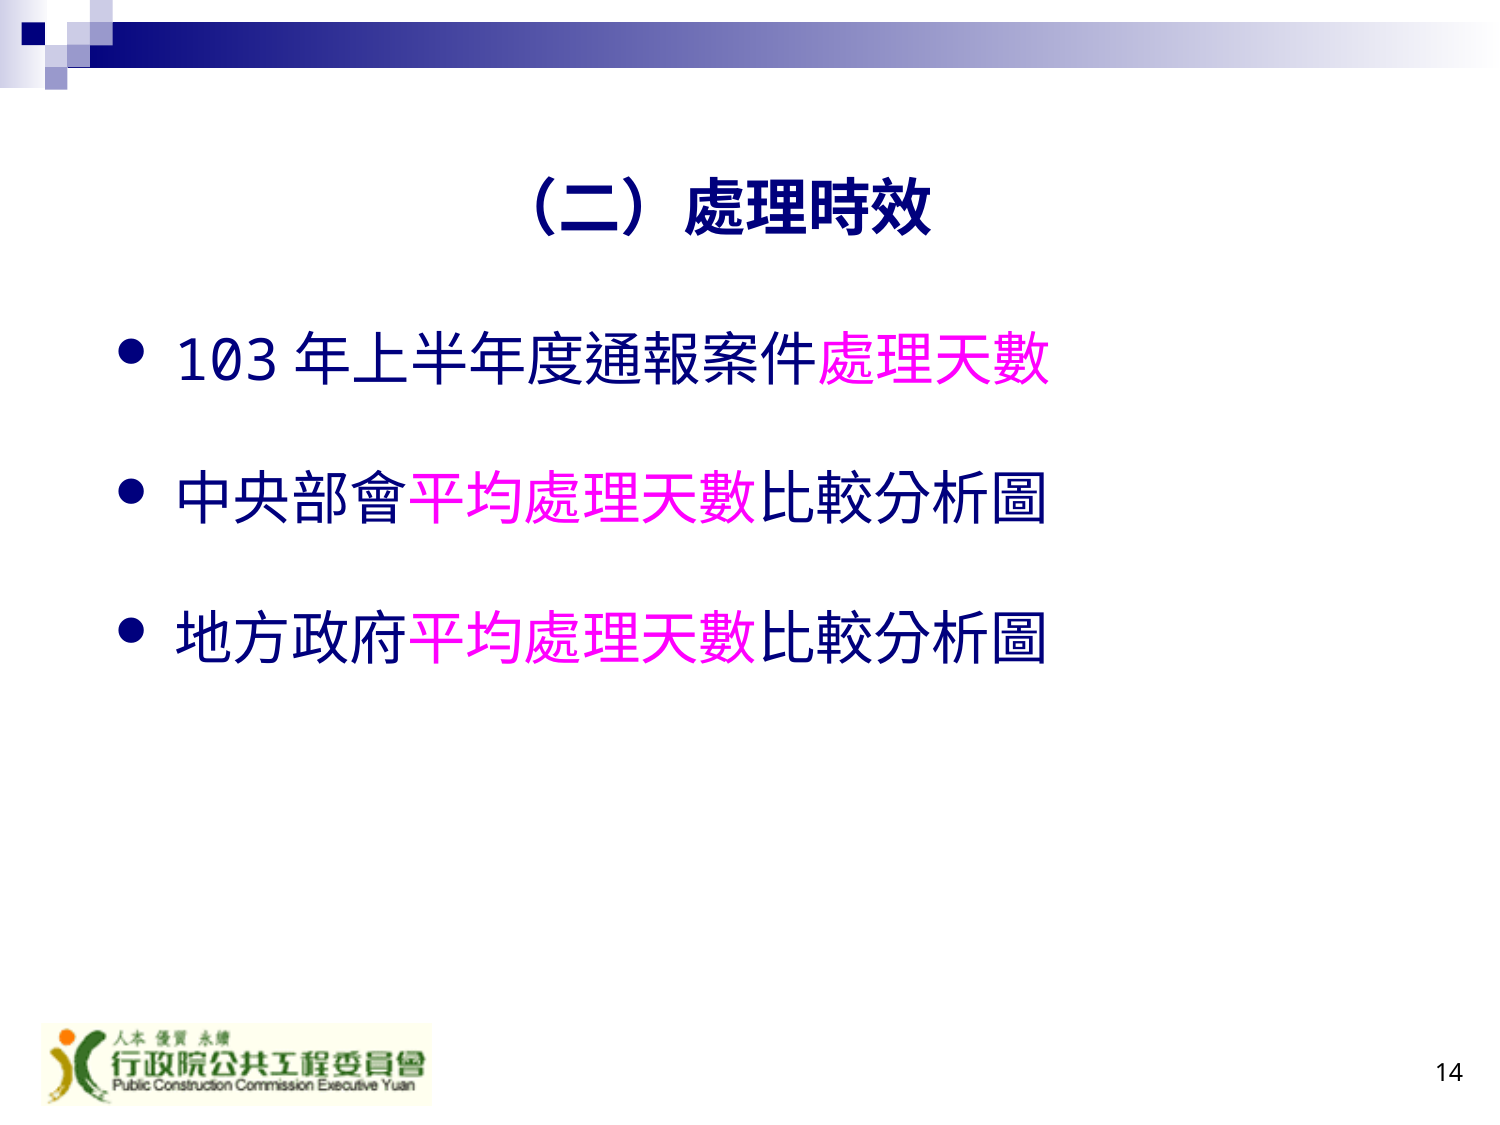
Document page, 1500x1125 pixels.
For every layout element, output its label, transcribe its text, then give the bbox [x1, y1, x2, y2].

title （二）處理時效 [100, 137, 1329, 274]
text_box 103年上半年度通報案件處理天數 中央部會平均處理天數比較分析圖 地方政府平均處理天數比較分析圖 [100, 314, 1383, 835]
picture [41, 1023, 432, 1106]
text_box <編號> [1128, 1023, 1479, 1099]
